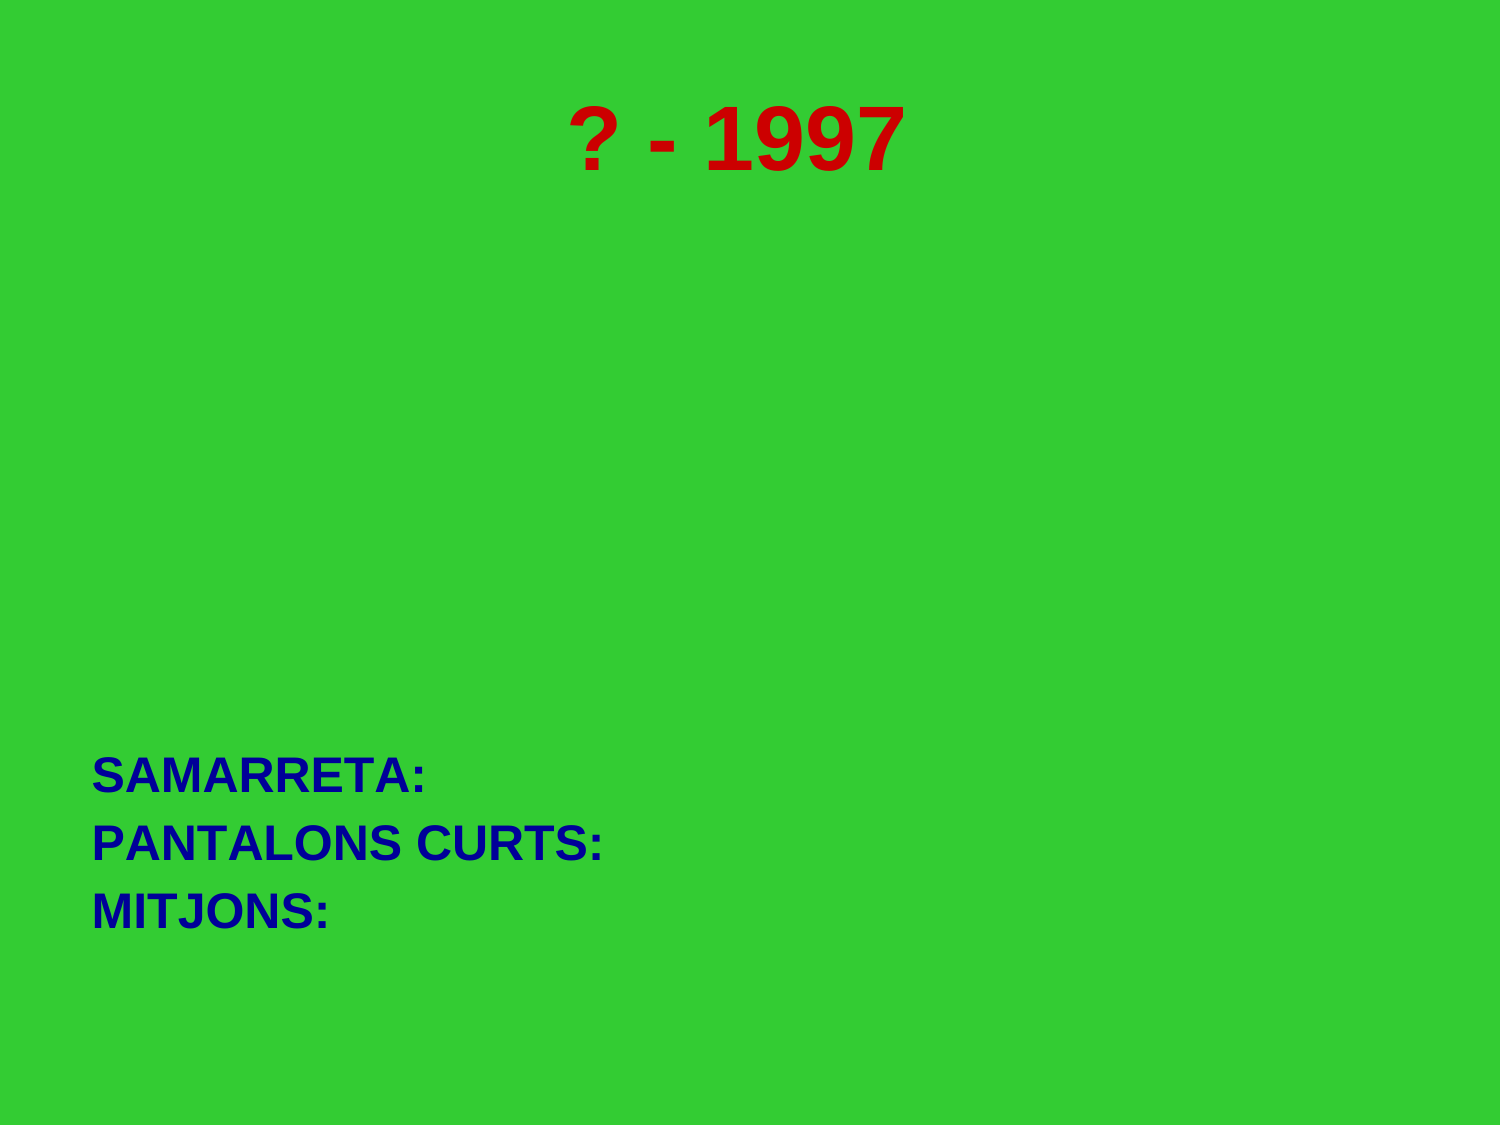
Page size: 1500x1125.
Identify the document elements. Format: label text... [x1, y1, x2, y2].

title ? - 1997 [75, 45, 1426, 233]
list SAMARRETA: PANTALONS CURTS: MITJONS: [76, 739, 1427, 1023]
